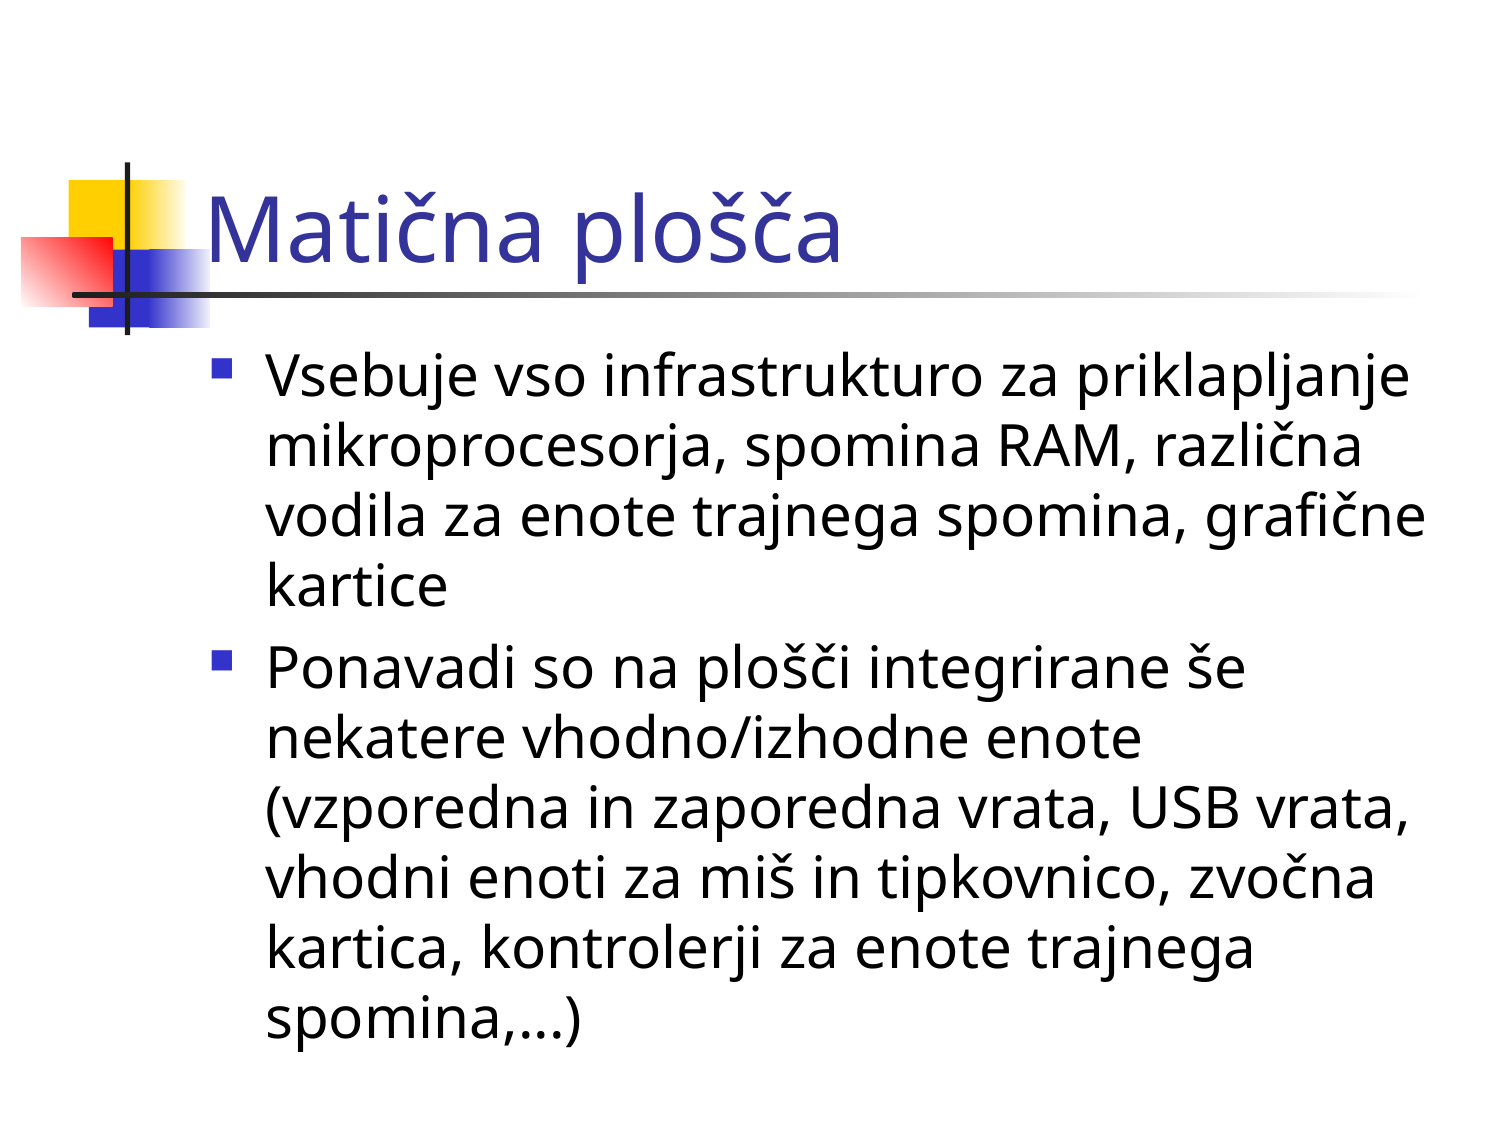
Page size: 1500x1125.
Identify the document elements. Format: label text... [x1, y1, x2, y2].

title Matična plošča [188, 101, 1468, 289]
list Vsebuje vso infrastrukturo za priklapljanje mikroprocesorja, spomina RAM, različna vodila za enote trajnega spomina, grafične kartice Ponavadi so na plošči integrirane še nekatere vhodno/izhodne enote (vzporedna in zaporedna vrata, USB vrata, vhodni enoti za miš in tipkovnico, zvočna kartica, kontrolerji za enote trajnega spomina,...) [193, 331, 1469, 1006]
